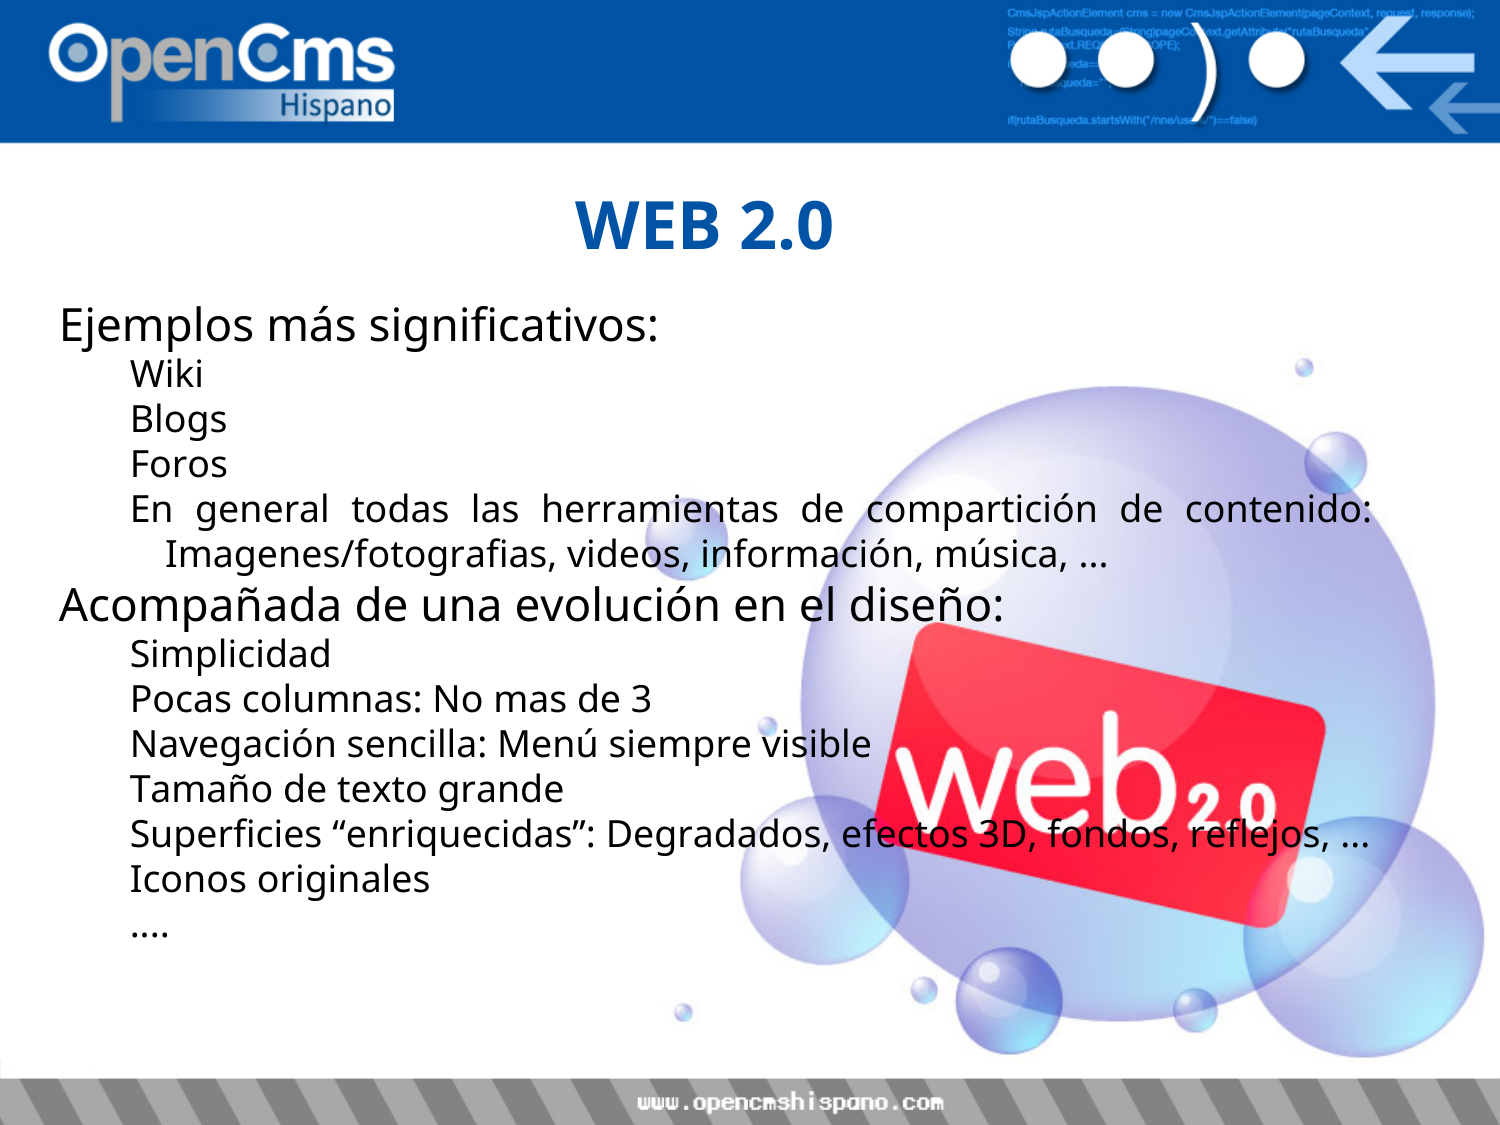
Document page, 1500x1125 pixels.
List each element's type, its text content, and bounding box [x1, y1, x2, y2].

picture [0, 0, 1500, 1125]
text_box WEB 2.0 [82, 140, 1329, 295]
text_box Ejemplos más significativos: Wiki Blogs Foros En general todas las herramientas de compartición de contenido: Imagenes/fotografias, videos, información, música, ... Acompañada de una evolución en el diseño: Simplicidad Pocas columnas: No mas de 3 Navegación sencilla: Menú siempre visible Tamaño de texto grande Superficies “enriquecidas”: Degradados, efectos 3D, fondos, reflejos, ... Iconos originales .... [58, 295, 1374, 1034]
